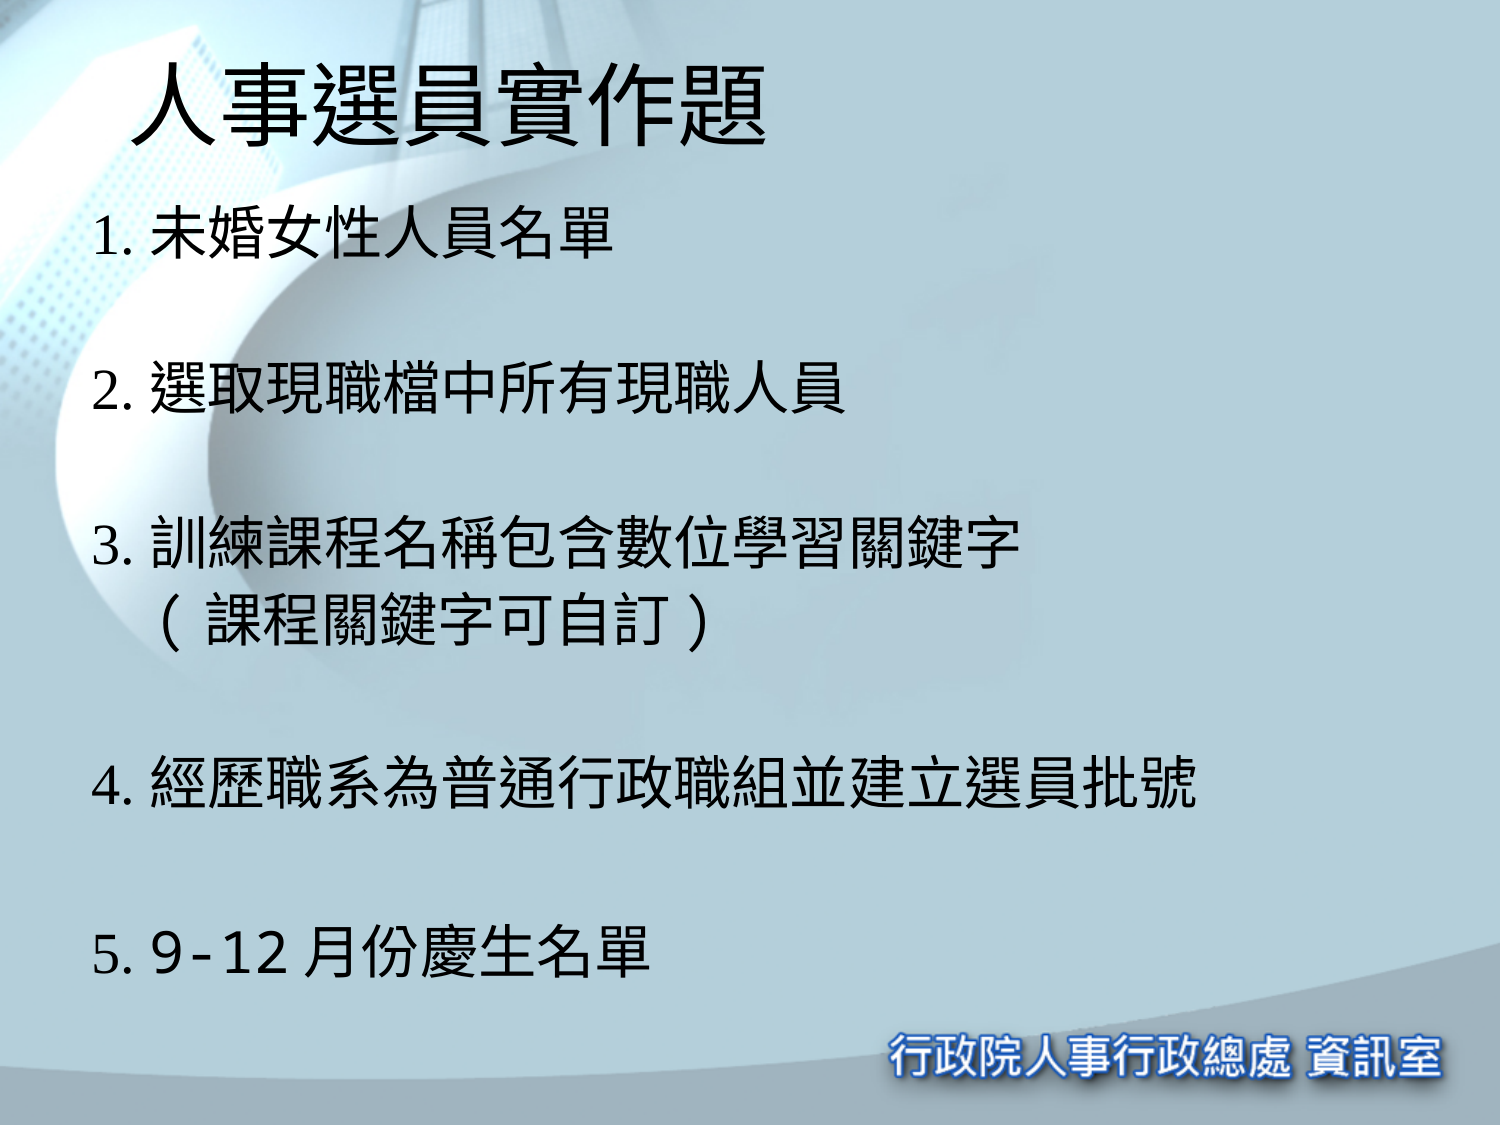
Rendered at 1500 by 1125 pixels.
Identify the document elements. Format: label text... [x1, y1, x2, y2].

picture [0, 0, 1500, 1125]
text_box 1.未婚女性人員名單 2.選取現職檔中所有現職人員 3.訓練課程名稱包含數位學習關鍵字 (課程關鍵字可自訂) 4.經歷職系為普通行政職組並建立選員批號 5. 9-12月份慶生名單 [76, 196, 1447, 988]
title 人事選員實作題 [112, 42, 1388, 163]
